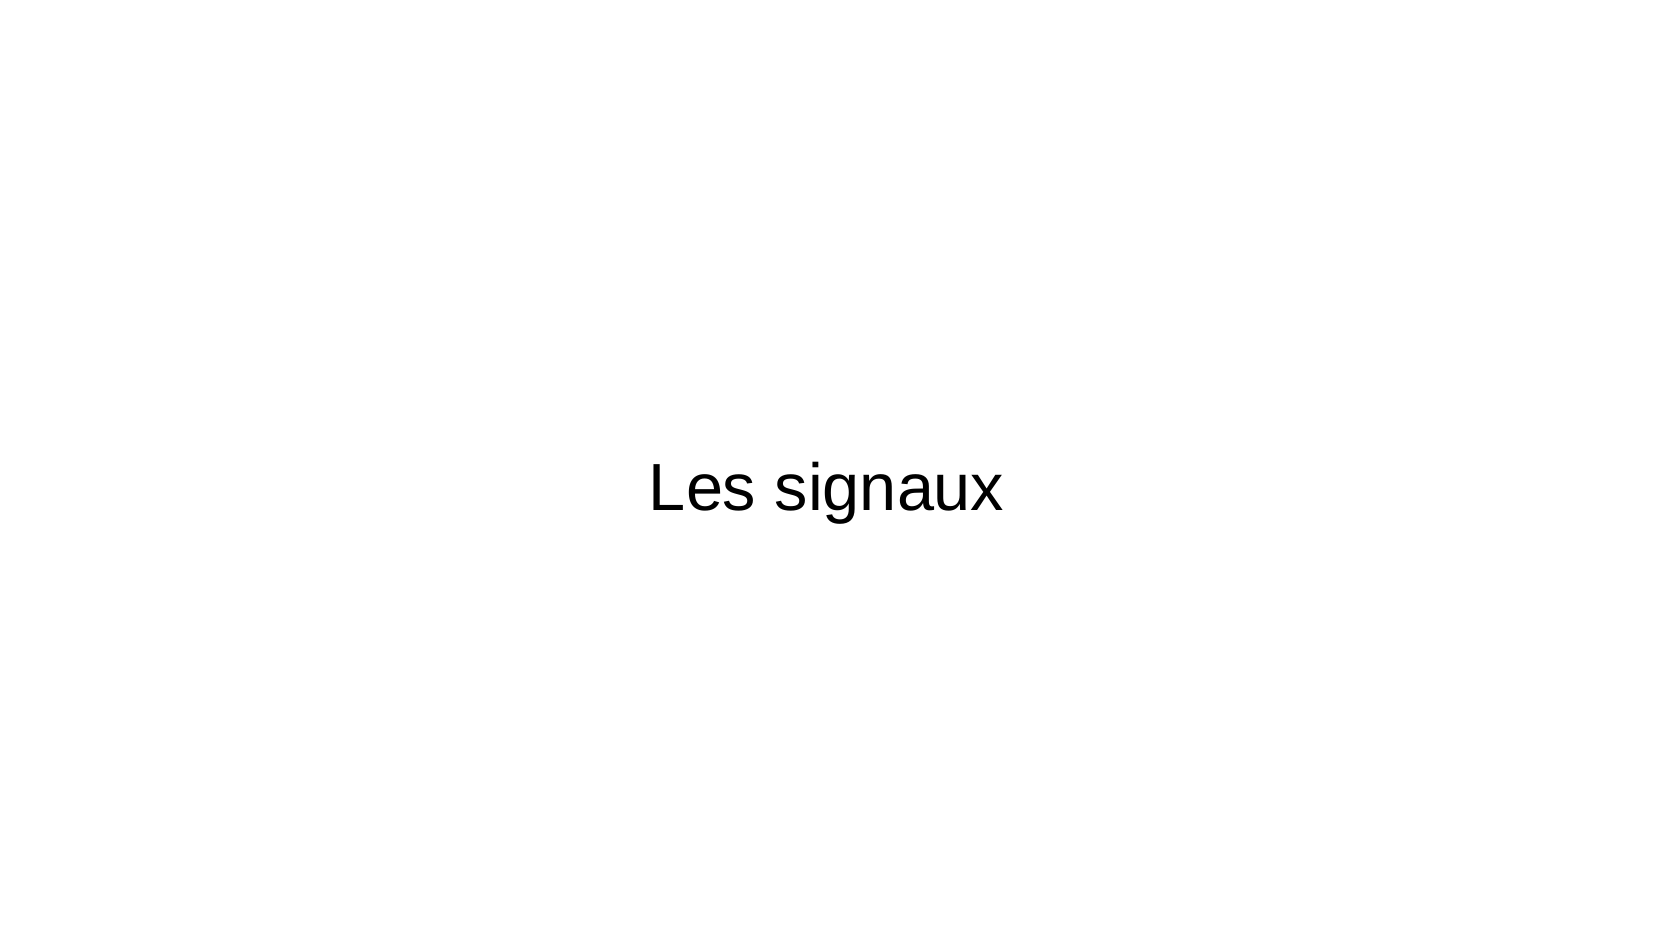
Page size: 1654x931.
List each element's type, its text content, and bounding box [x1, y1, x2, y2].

subtitle Les signaux [82, 217, 1571, 758]
